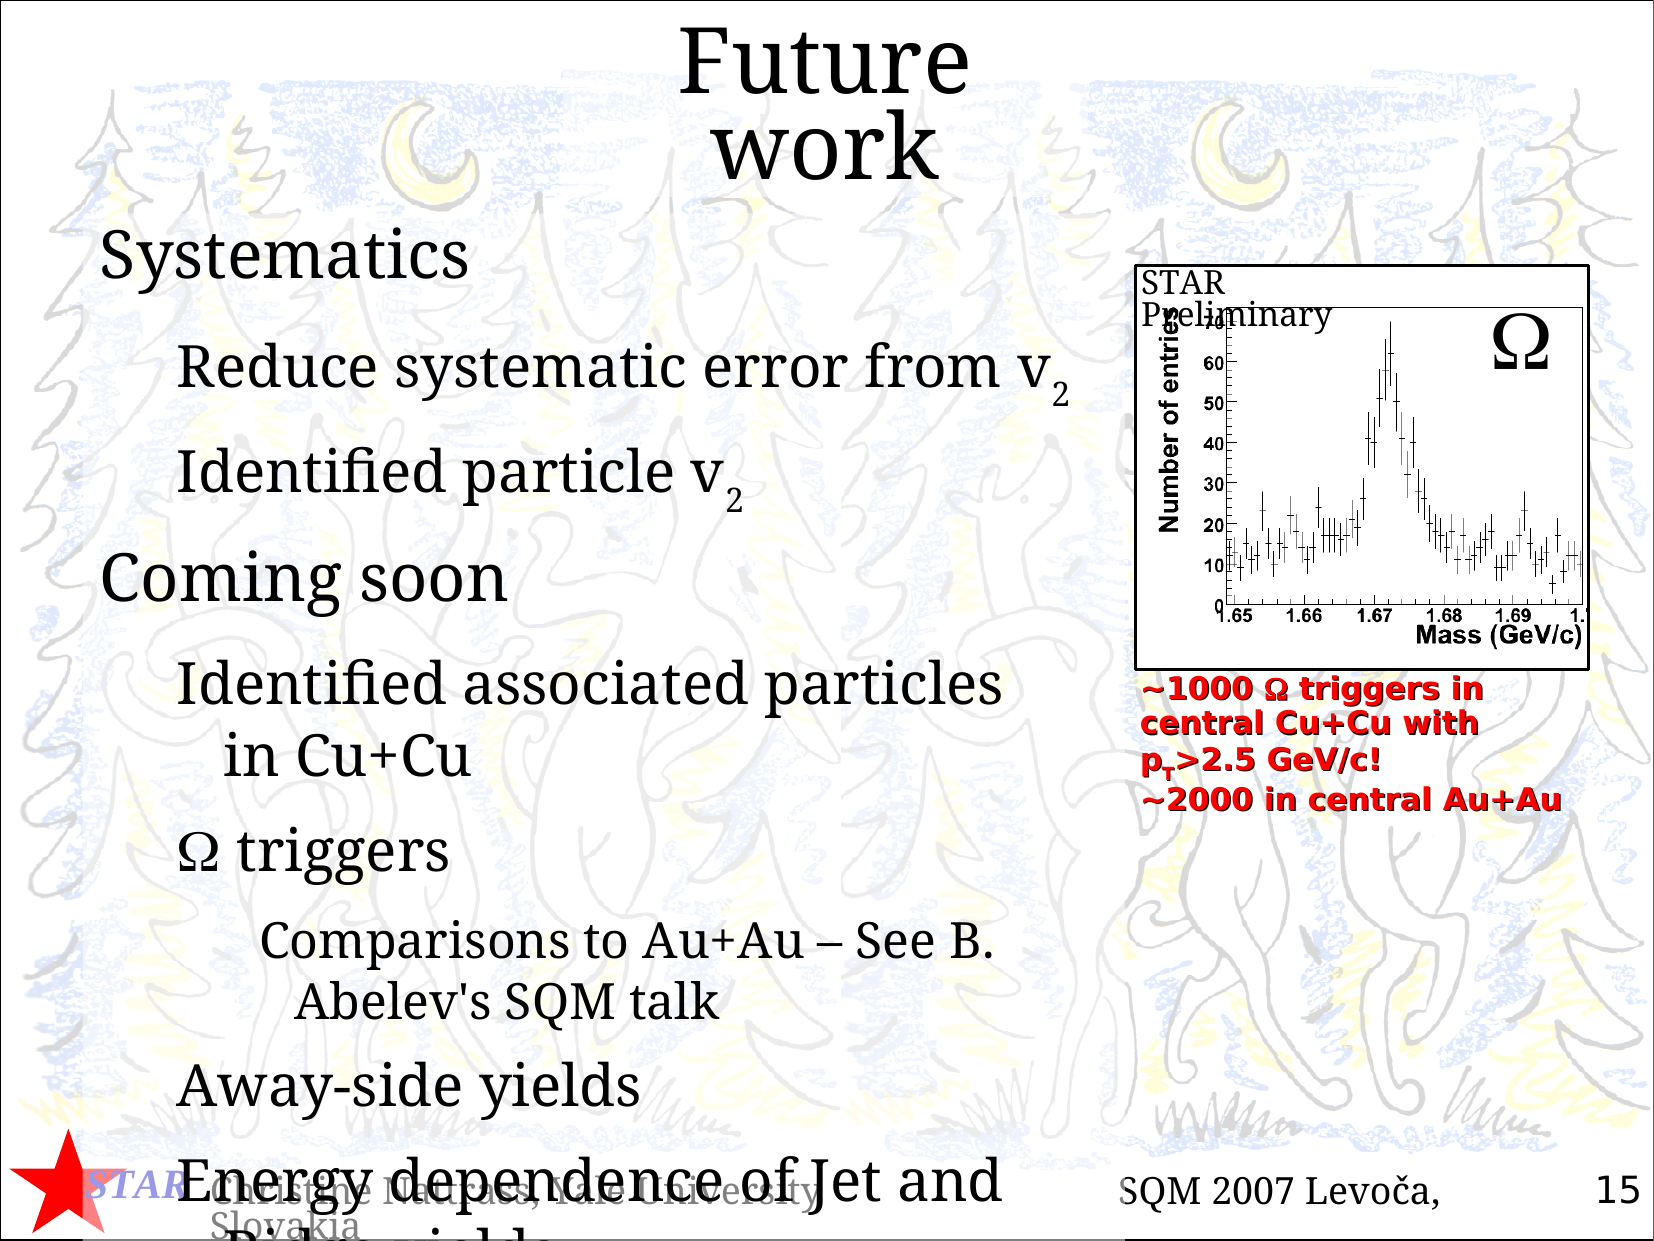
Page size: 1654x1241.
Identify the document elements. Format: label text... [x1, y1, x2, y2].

list Systematics Reduce systematic error from v2 Identified particle v2 Coming soon Identified associated particles in Cu+Cu  triggers Comparisons to Au+Au – See B. Abelev's SQM talk Away-side yields Energy dependence of Jet and Ridge yields [82, 213, 1126, 1200]
picture [1136, 267, 1587, 664]
text_box STAR Preliminary [1126, 262, 1440, 315]
picture [1284, 317, 1291, 324]
text_box ~1000  triggers in central Cu+Cu with pT>2.5 GeV/c! ~2000 in central Au+Au [1124, 664, 1601, 822]
text_box  [1475, 291, 1589, 413]
title Future work [562, 55, 1088, 166]
